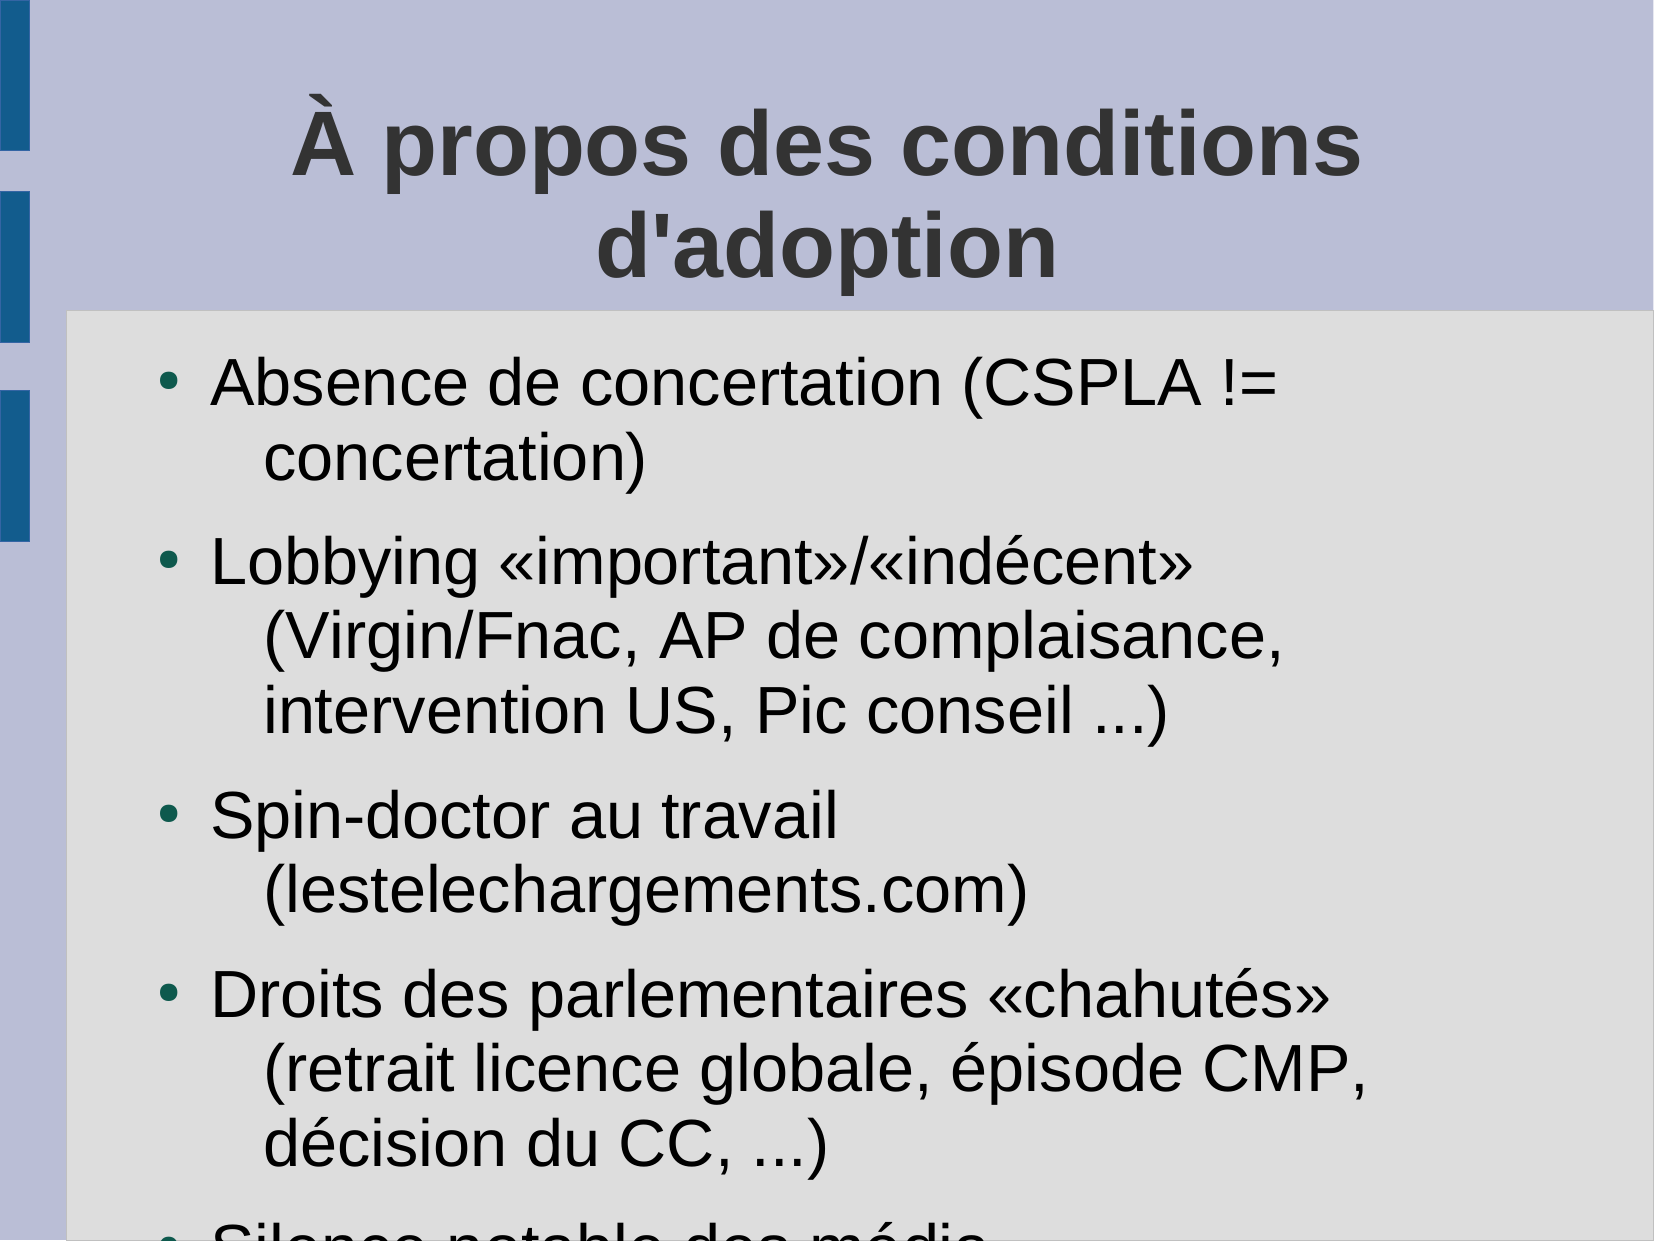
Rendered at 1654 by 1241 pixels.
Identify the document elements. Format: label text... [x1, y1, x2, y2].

title À propos des conditions d'adoption [121, 91, 1534, 299]
list Absence de concertation (CSPLA != concertation) Lobbying «important»/«indécent» (Virgin/Fnac, AP de complaisance, intervention US, Pic conseil ...) Spin-doctor au travail (lestelechargements.com) Droits des parlementaires «chahutés» (retrait licence globale, épisode CMP, décision du CC, ...) Silence notable des média [121, 344, 1534, 1127]
